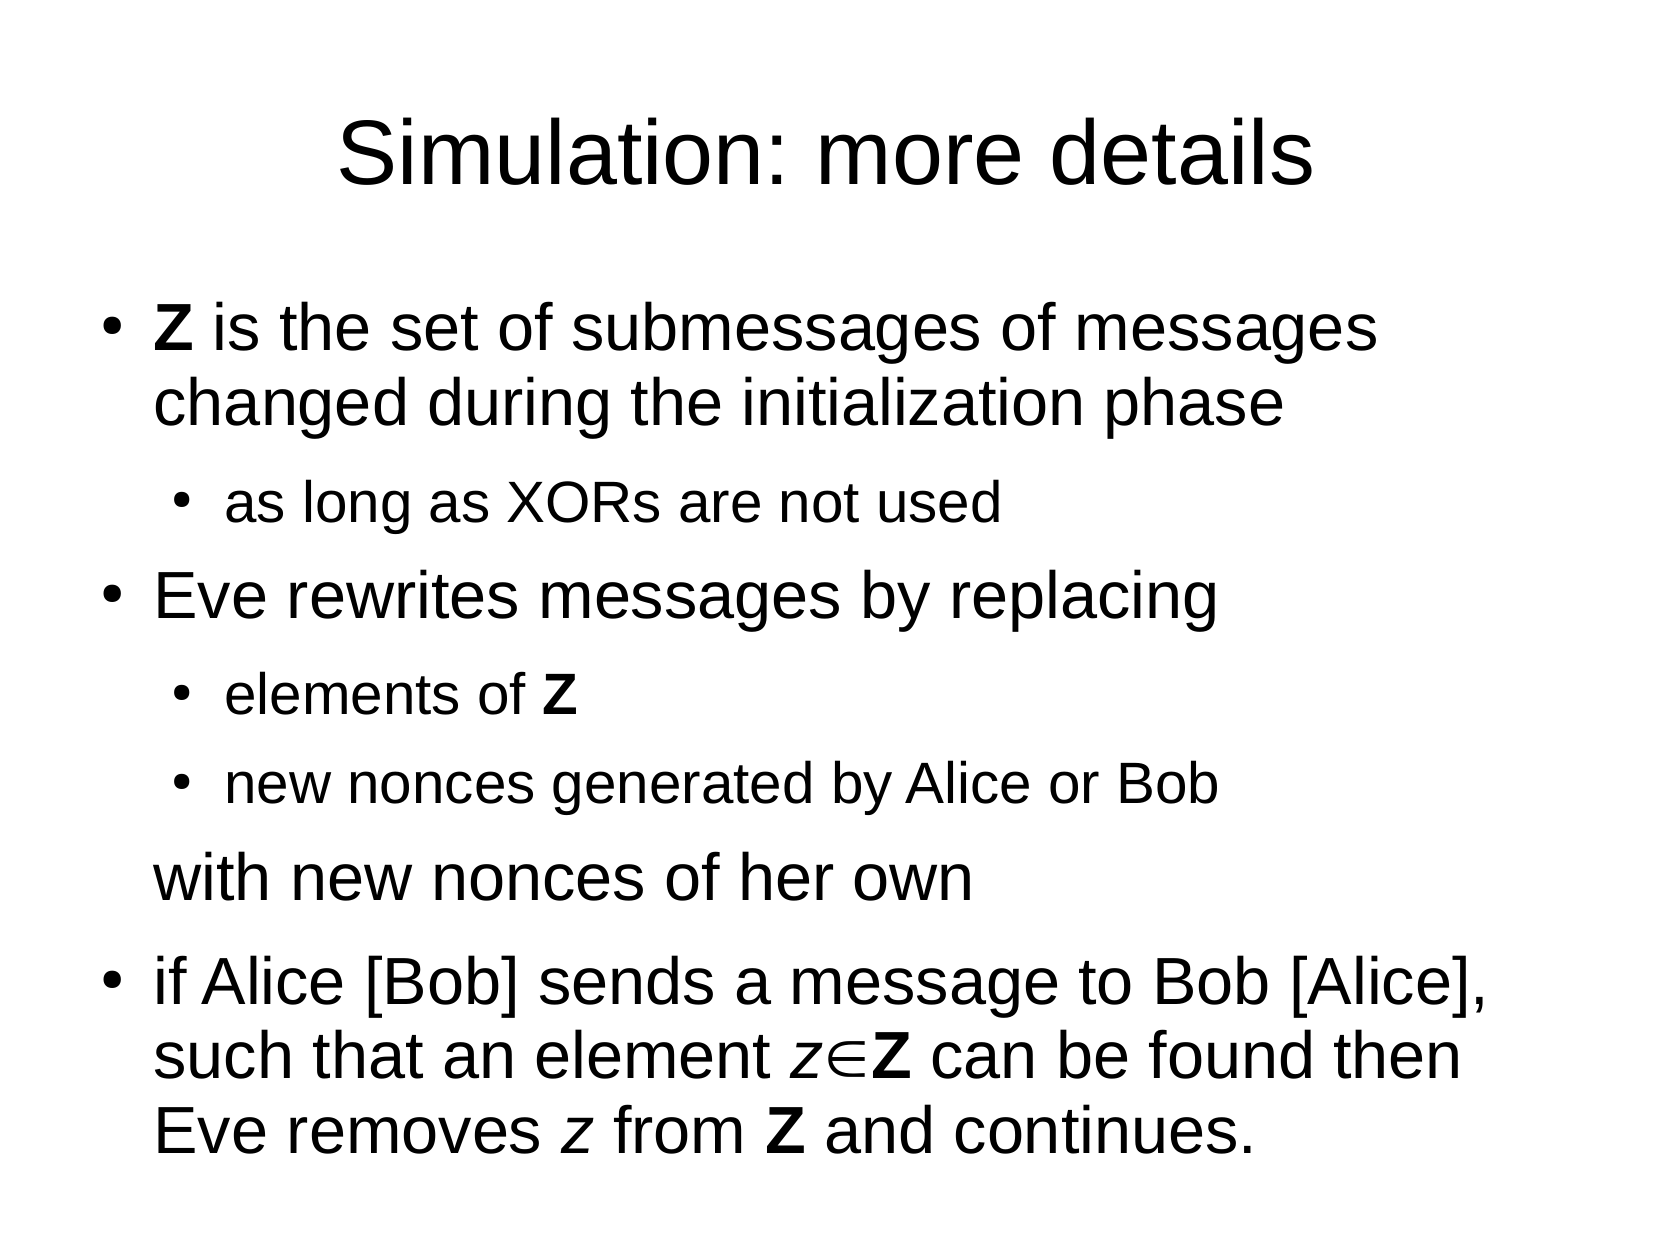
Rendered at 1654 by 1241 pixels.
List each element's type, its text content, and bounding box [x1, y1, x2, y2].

title Simulation: more details [82, 49, 1571, 257]
list Z is the set of submessages of messages changed during the initialization phase as long as XORs are not used Eve rewrites messages by replacing elements of Z new nonces generated by Alice or Bob with new nonces of her own if Alice [Bob] sends a message to Bob [Alice], such that an element z∈Z can be found then Eve removes z from Z and continues. [82, 290, 1571, 1199]
